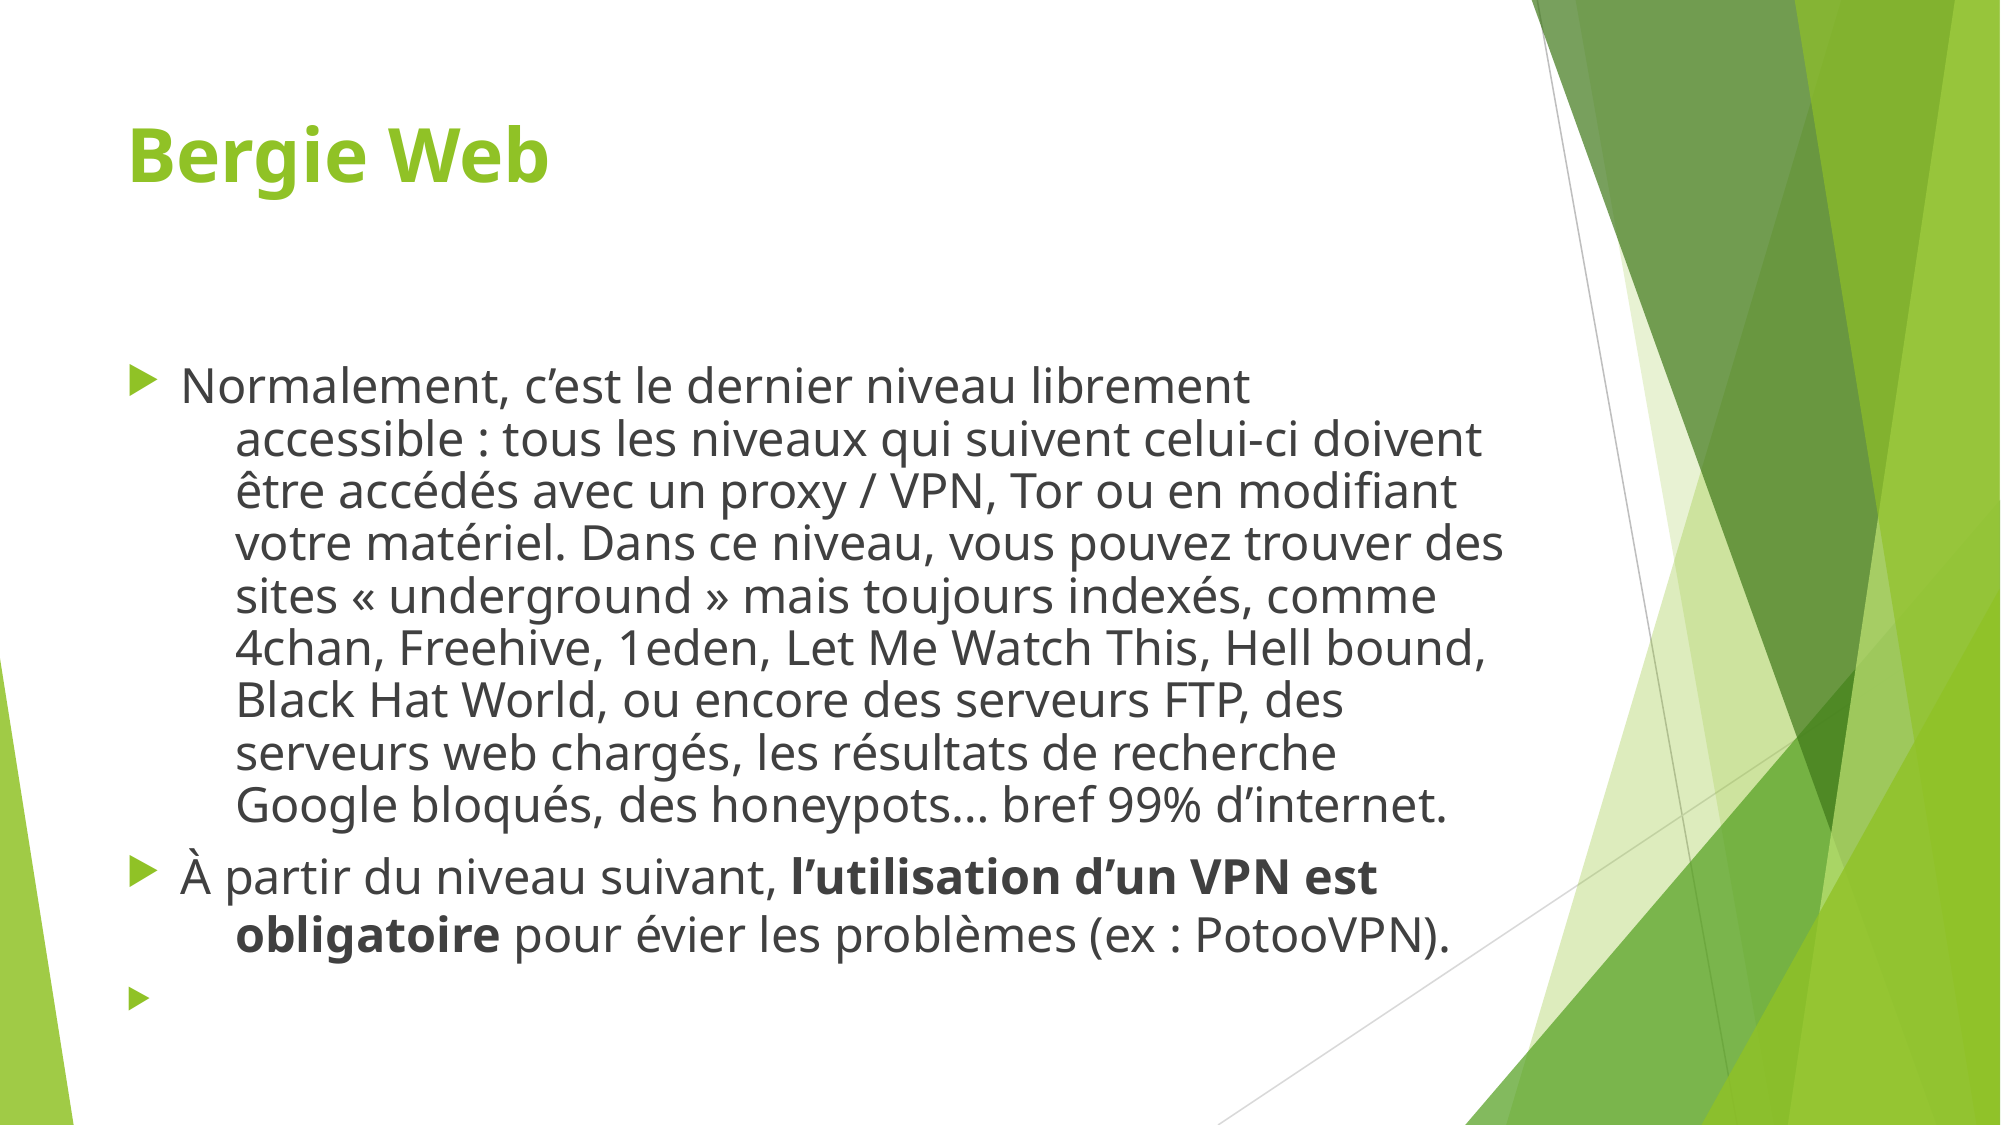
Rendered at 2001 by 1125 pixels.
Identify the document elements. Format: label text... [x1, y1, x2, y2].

title Bergie Web [111, 99, 1522, 317]
list Normalement, c’est le dernier niveau librement accessible : tous les niveaux qui suivent celui-ci doivent être accédés avec un proxy / VPN, Tor ou en modifiant votre matériel. Dans ce niveau, vous pouvez trouver des sites « underground » mais toujours indexés, comme 4chan, Freehive, 1eden, Let Me Watch This, Hell bound, Black Hat World, ou encore des serveurs FTP, des serveurs web chargés, les résultats de recherche Google bloqués, des honeypots… bref 99% d’internet. À partir du niveau suivant, l’utilisation d’un VPN est obligatoire pour évier les problèmes (ex : PotooVPN). [111, 354, 1522, 992]
